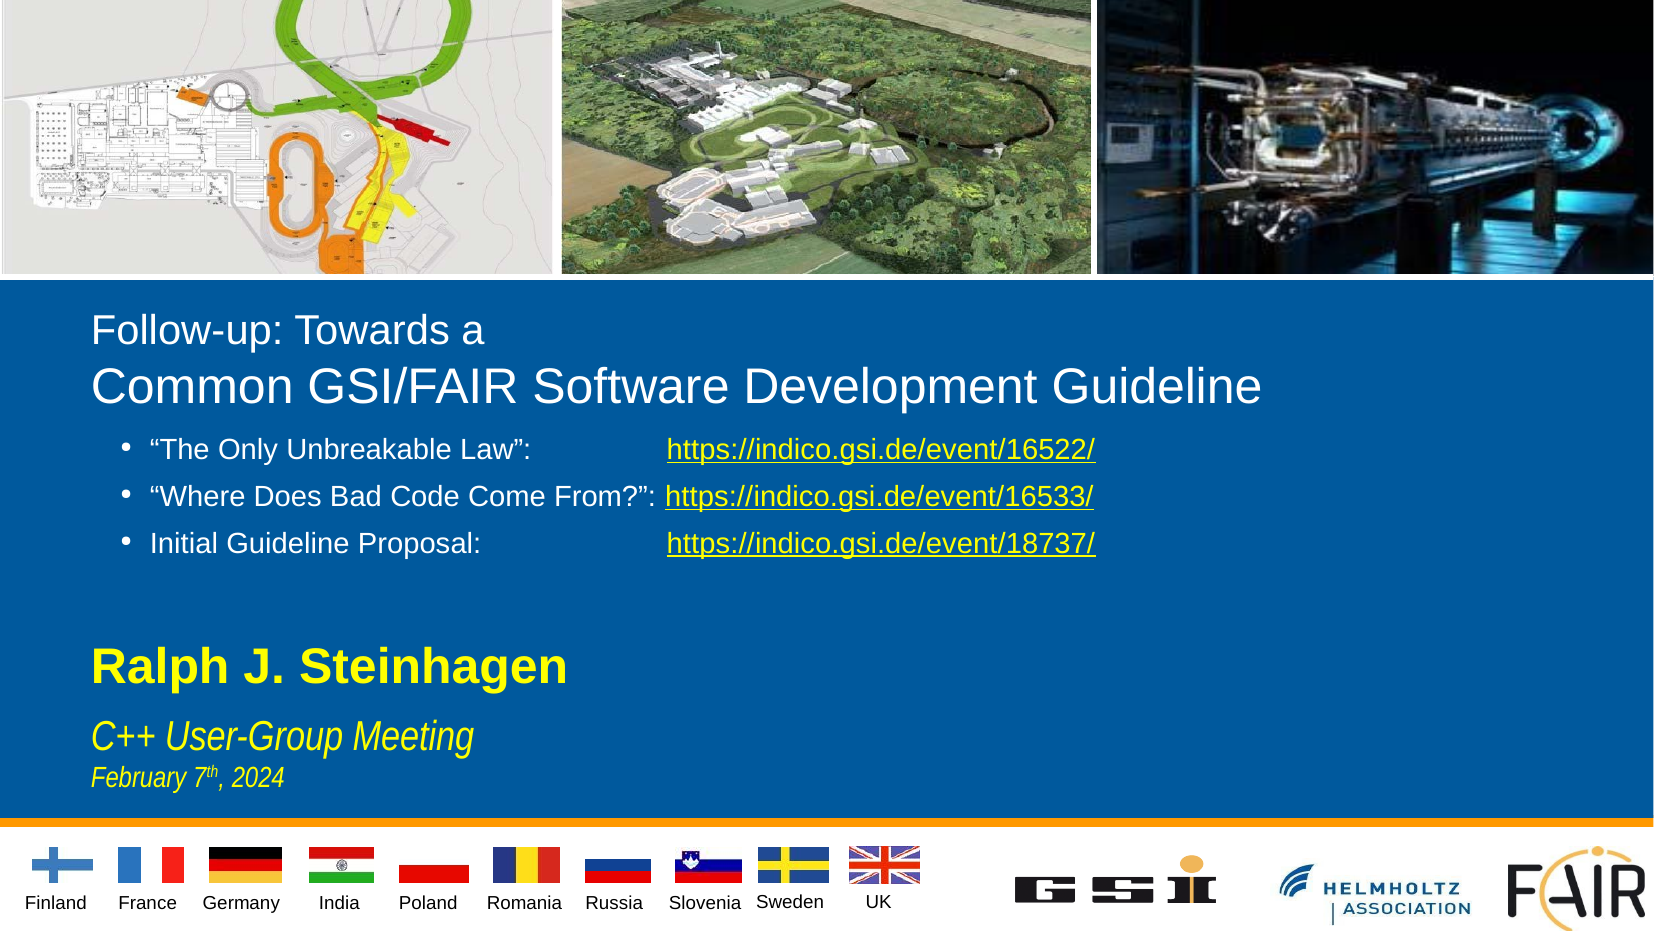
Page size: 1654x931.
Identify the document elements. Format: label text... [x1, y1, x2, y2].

text_box Sweden [755, 890, 837, 909]
picture [309, 847, 374, 883]
picture [209, 847, 282, 883]
picture [1097, 0, 1654, 274]
picture [561, 0, 1091, 274]
text_box Russia [585, 891, 655, 910]
text_box Germany [202, 891, 294, 910]
text_box Finland [24, 891, 100, 910]
text_box India [319, 891, 371, 910]
picture [118, 847, 184, 883]
text_box [0, 280, 1654, 827]
text_box Follow-up: Towards a Common GSI/FAIR Software Development Guideline “The Only Unbreakable Law”: https://indico.gsi.de/event/16522/ “Where Does Bad Code Come From?”: https://indico.gsi.de/event/16533/ Initial Guideline Proposal: https://indico.gsi.de/event/18737/ [90, 303, 1576, 621]
picture [0, 0, 554, 274]
picture [849, 846, 920, 884]
picture [1508, 846, 1645, 931]
text_box Ralph J. Steinhagen [90, 633, 1620, 692]
picture [399, 847, 469, 883]
picture [493, 847, 560, 883]
text_box Poland [398, 891, 470, 910]
text_box Romania [486, 891, 577, 910]
picture [758, 847, 829, 883]
text_box France [118, 891, 190, 910]
text_box C++ User-Group Meeting February 7th, 2024 [90, 708, 1576, 751]
picture [585, 847, 651, 883]
picture [675, 847, 742, 883]
picture [1013, 853, 1218, 905]
picture [1270, 858, 1479, 931]
text_box UK [865, 889, 906, 909]
picture [32, 847, 93, 883]
text_box Slovenia [668, 890, 755, 909]
